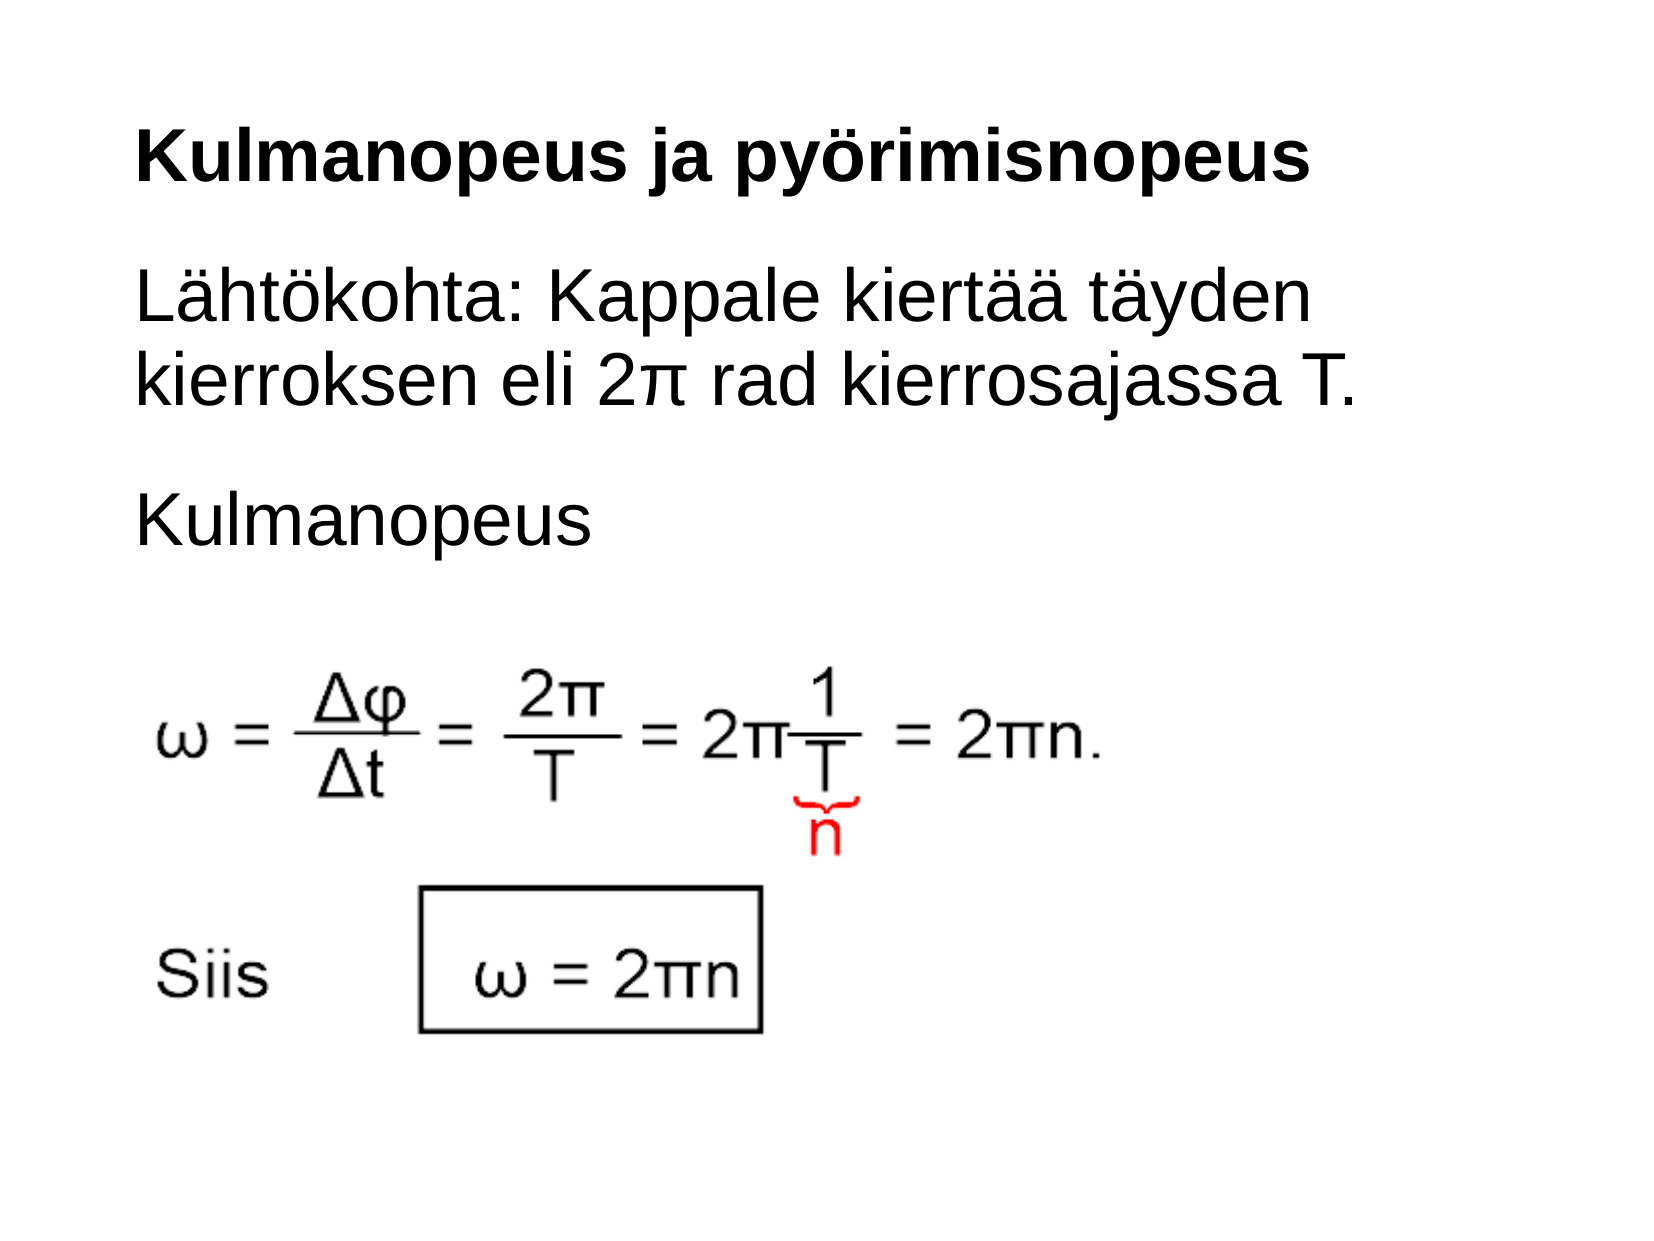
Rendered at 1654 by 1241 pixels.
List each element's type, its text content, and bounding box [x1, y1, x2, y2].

text_box Kulmanopeus ja pyörimisnopeus Lähtökohta: Kappale kiertää täyden kierroksen eli 2π rad kierrosajassa T. Kulmanopeus [119, 106, 1477, 615]
picture [129, 614, 1138, 1056]
